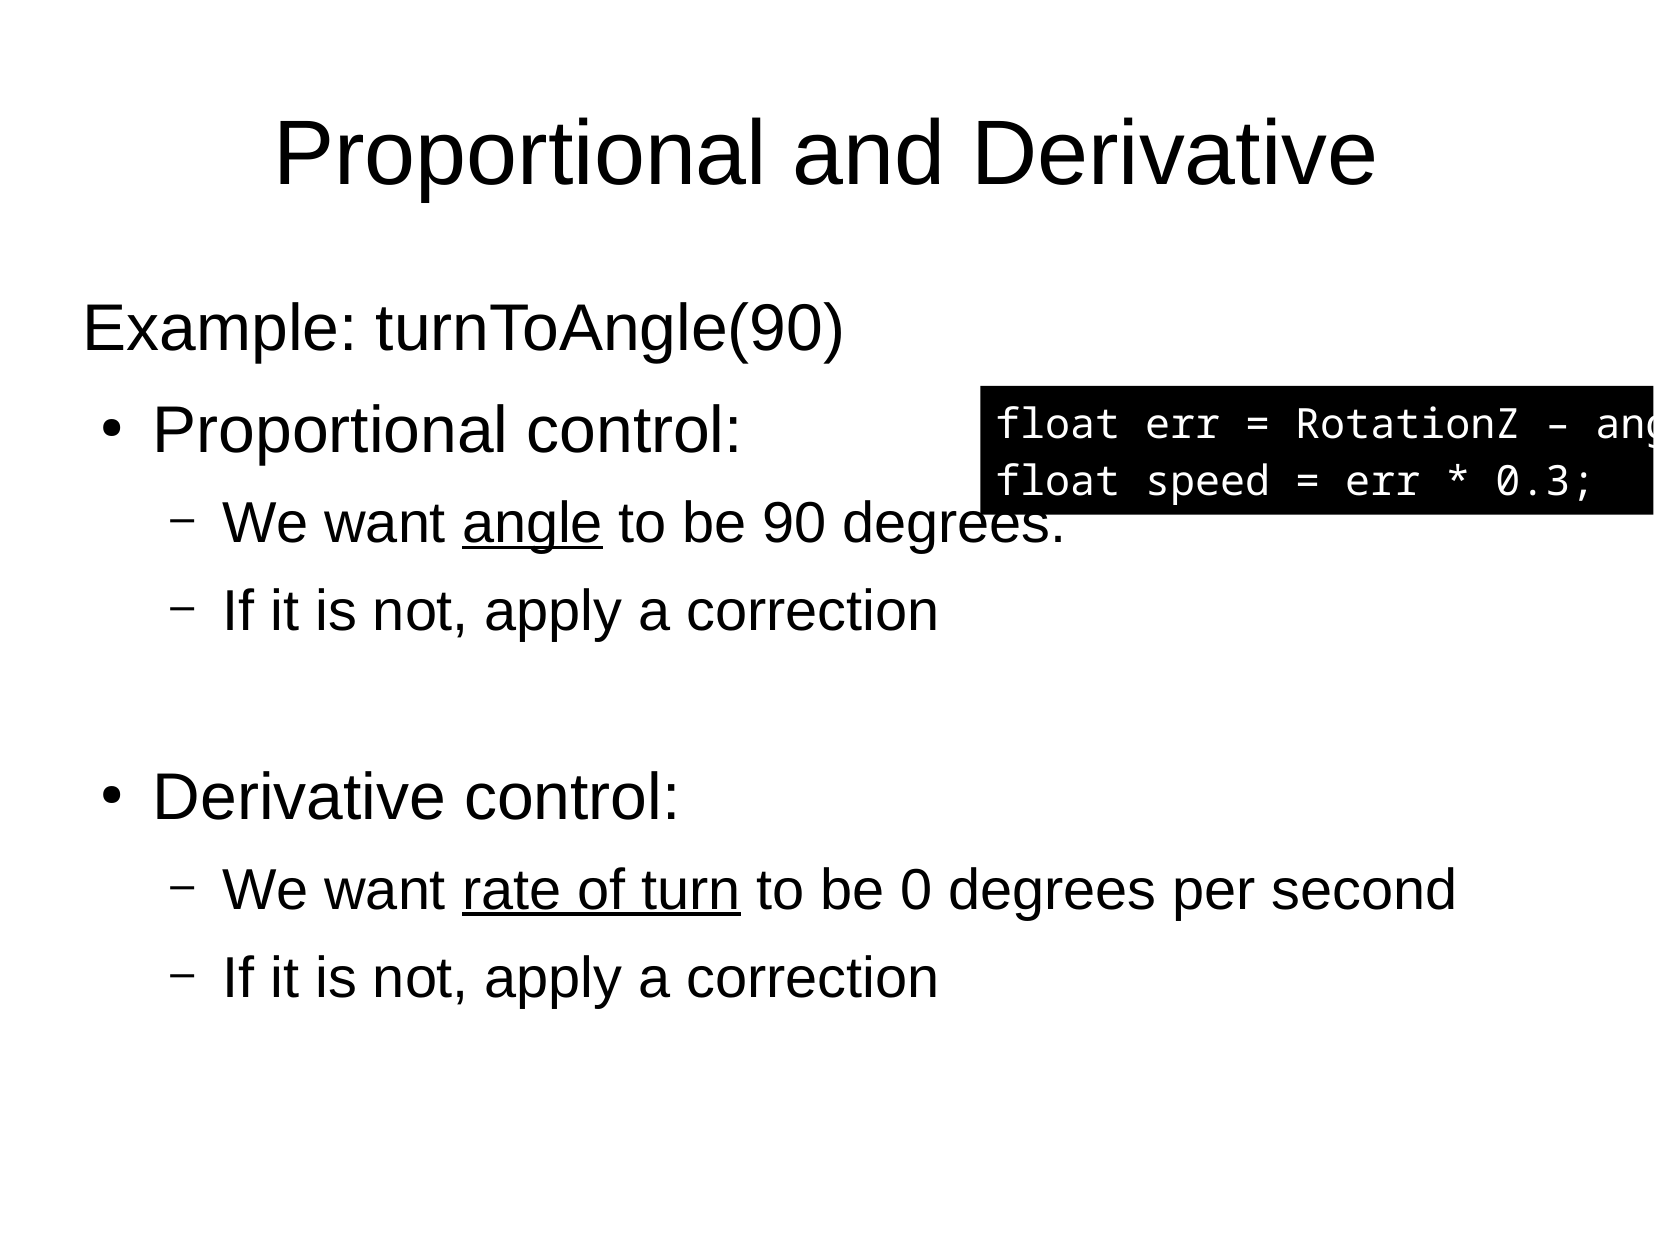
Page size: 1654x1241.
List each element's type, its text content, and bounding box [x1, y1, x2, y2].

text_box float err = RotationZ – angle; float speed = err * 0.3; [980, 385, 1640, 485]
title Proportional and Derivative [82, 49, 1571, 257]
list Example: turnToAngle(90) Proportional control: We want angle to be 90 degrees. If it is not, apply a correction Derivative control: We want rate of turn to be 0 degrees per second If it is not, apply a correction [82, 290, 1571, 1010]
